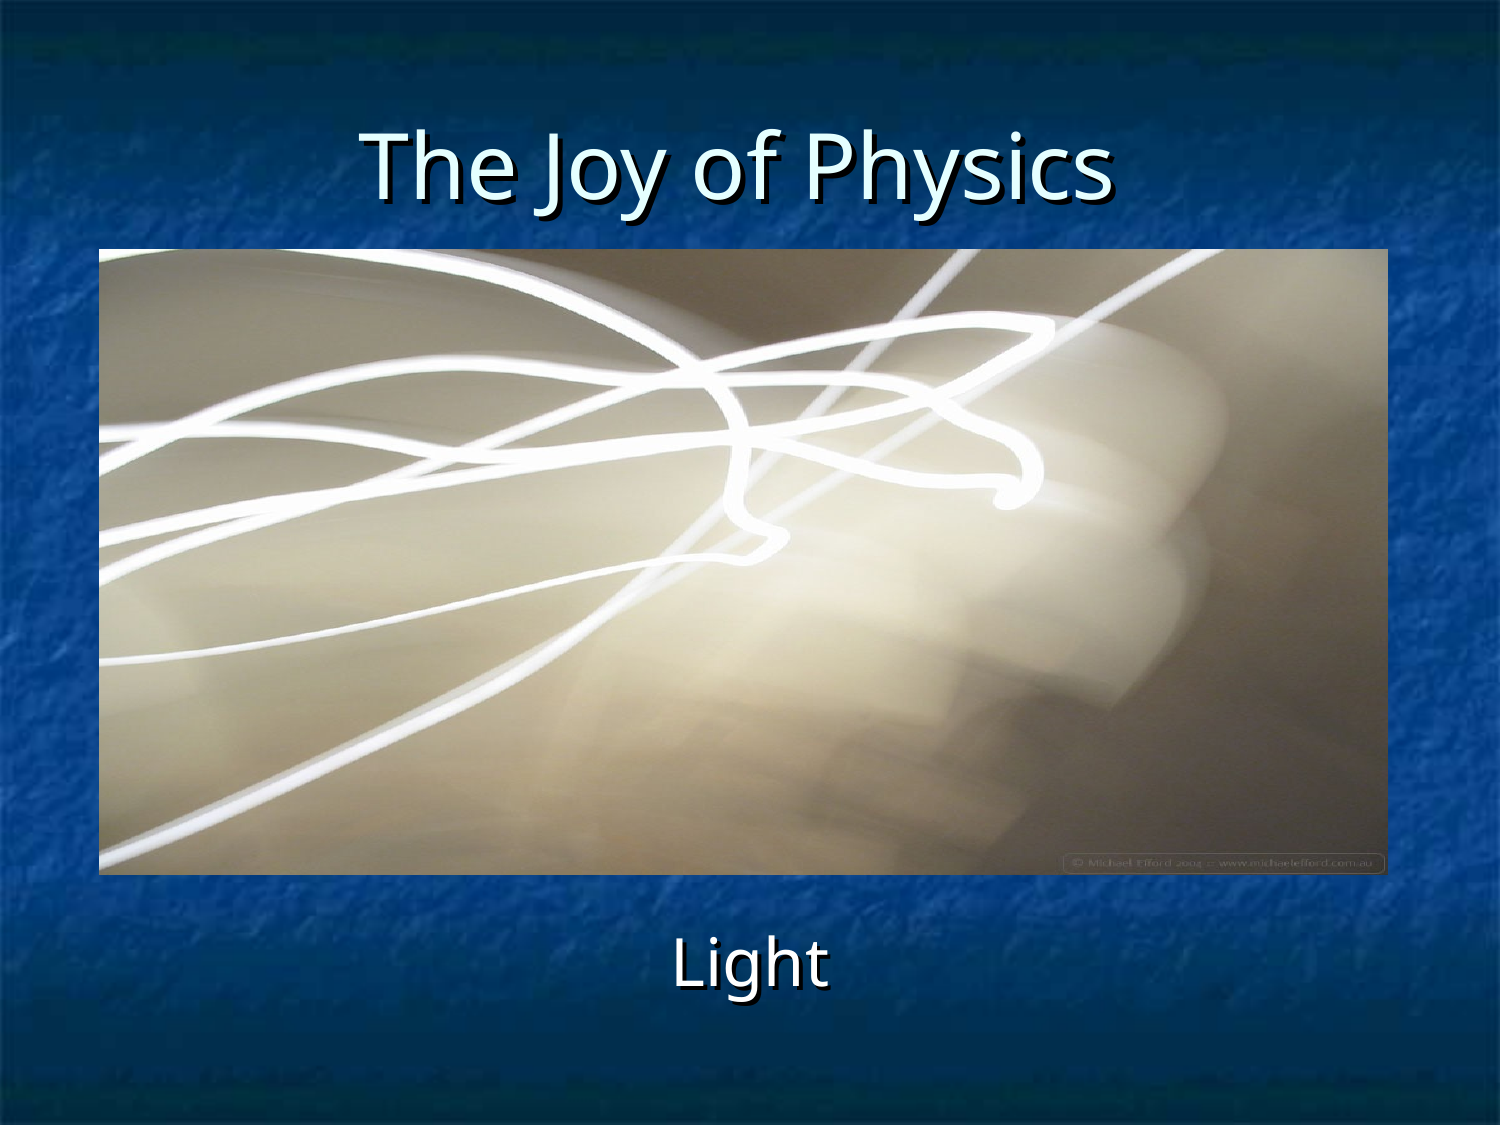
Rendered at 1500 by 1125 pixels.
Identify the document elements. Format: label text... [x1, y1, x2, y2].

title The Joy of Physics [99, 62, 1375, 249]
picture [0, 0, 1500, 1125]
subtitle Light [225, 912, 1276, 1051]
